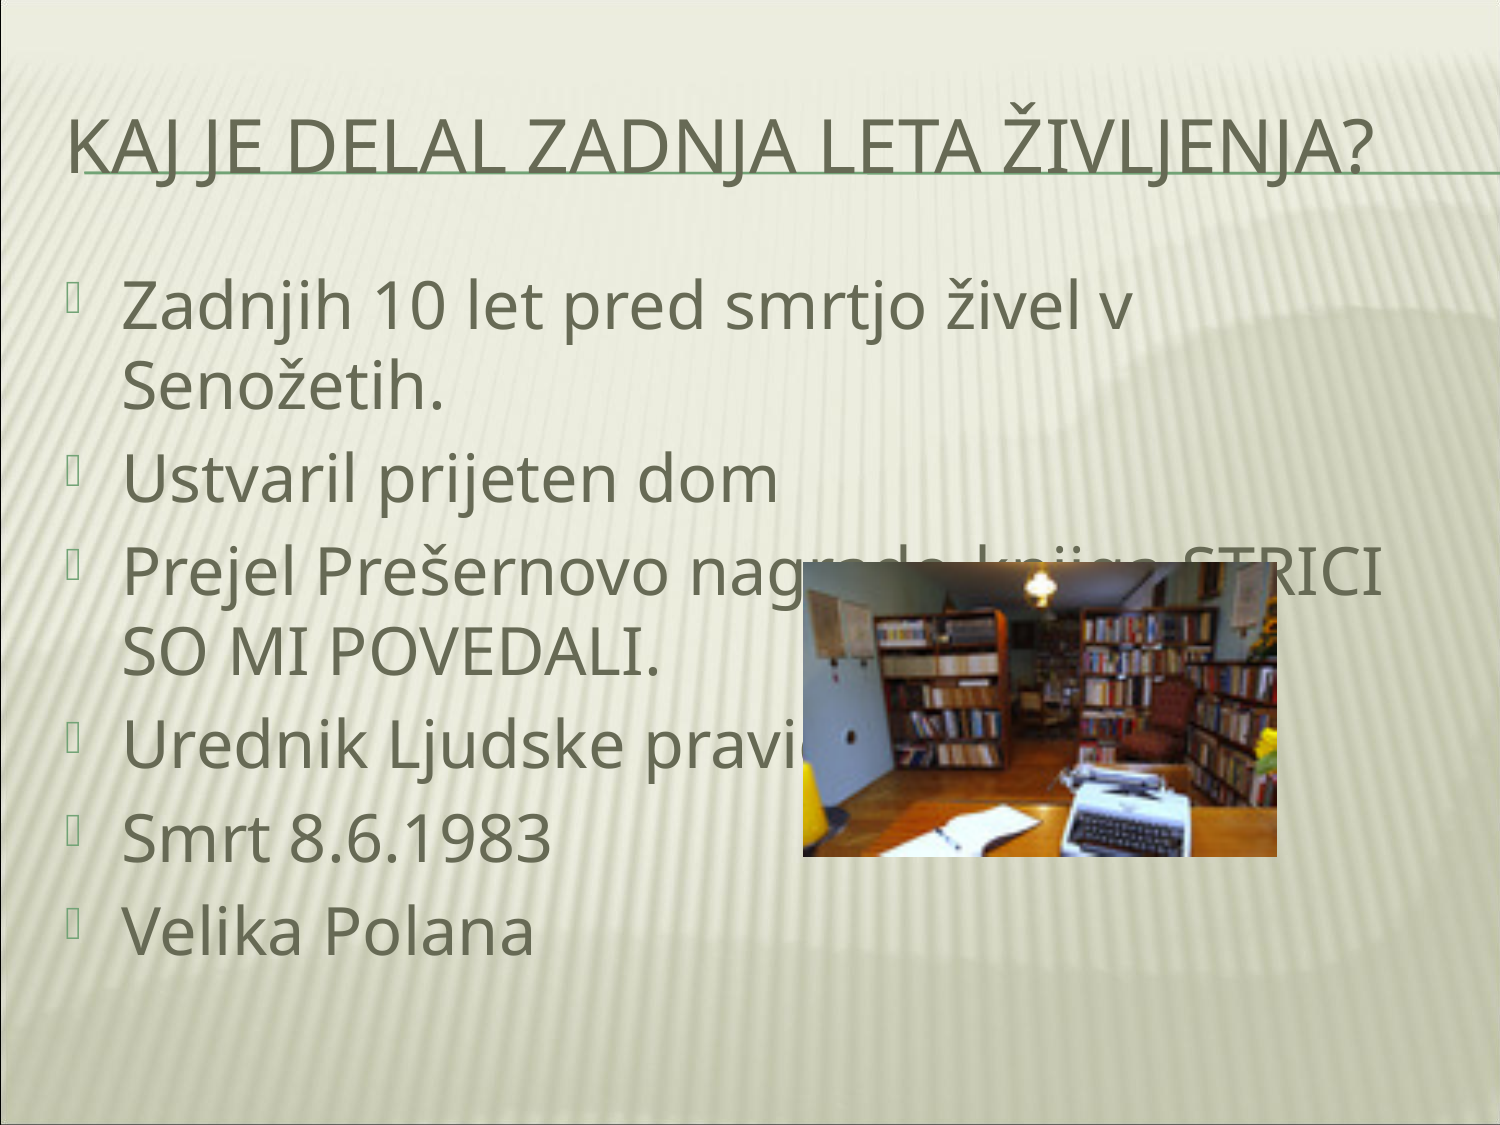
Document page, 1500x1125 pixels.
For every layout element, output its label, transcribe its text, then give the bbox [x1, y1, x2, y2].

list Zadnjih 10 let pred smrtjo živel v Senožetih. Ustvaril prijeten dom Prejel Prešernovo nagrado-knjiga STRICI SO MI POVEDALI. Urednik Ljudske pravice Smrt 8.6.1983 Velika Polana [50, 254, 1475, 998]
picture [0, 0, 1500, 1125]
title KAJ JE DELAL ZADNJA LETA ŽIVLJENJA? [50, 75, 1475, 213]
